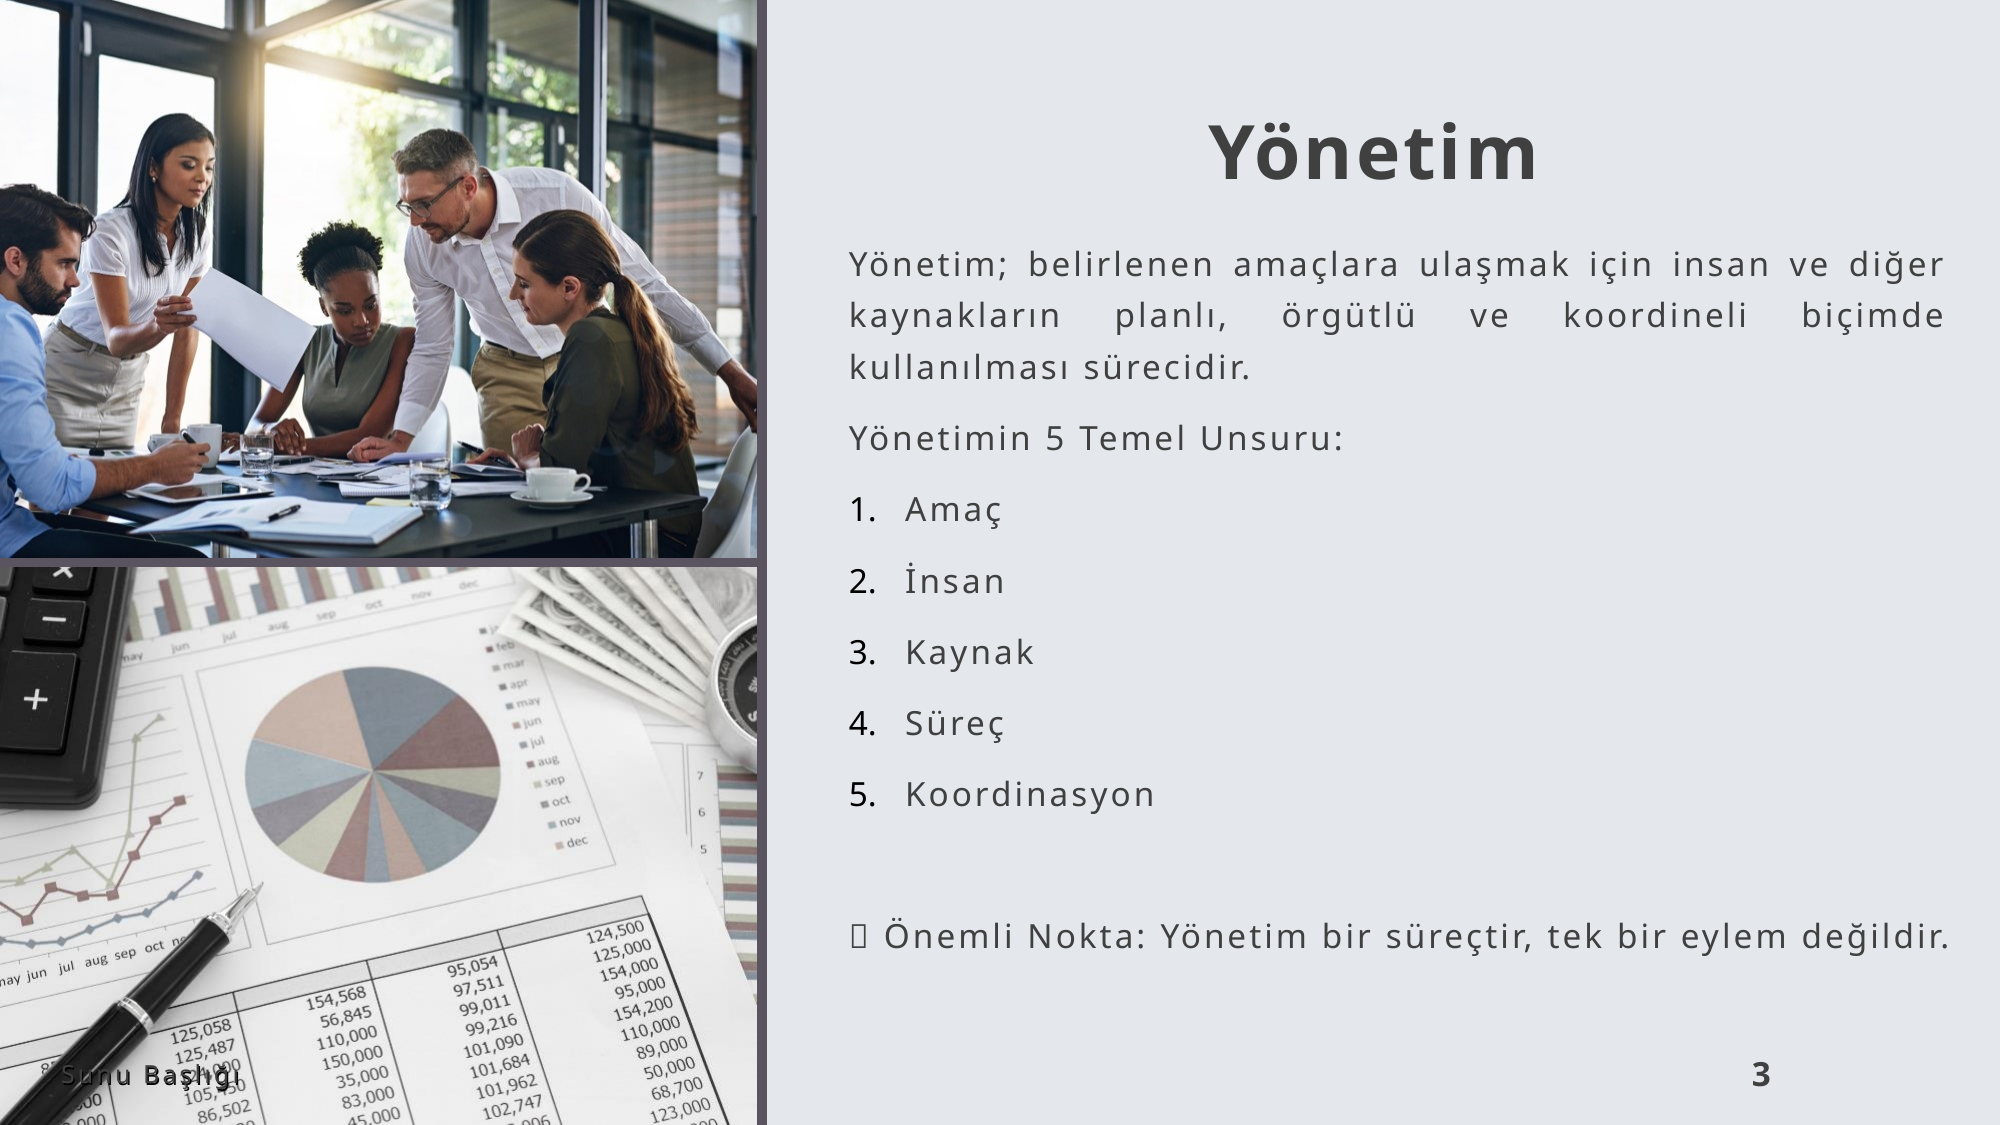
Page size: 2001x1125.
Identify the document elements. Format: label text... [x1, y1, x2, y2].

picture [0, 0, 757, 558]
picture [0, 567, 757, 1125]
text_box [1733, 1035, 1895, 1111]
text_box Sunu Başlığı [42, 1035, 716, 1111]
list Yönetim; belirlenen amaçlara ulaşmak için insan ve diğer kaynakların planlı, örgütlü ve koordineli biçimde kullanılması sürecidir. Yönetimin 5 Temel Unsuru: Amaç İnsan Kaynak Süreç Koordinasyon 📌 Önemli Nokta: Yönetim bir süreçtir, tek bir eylem değildir. [830, 212, 2000, 1036]
title Yönetim [855, 38, 1915, 212]
